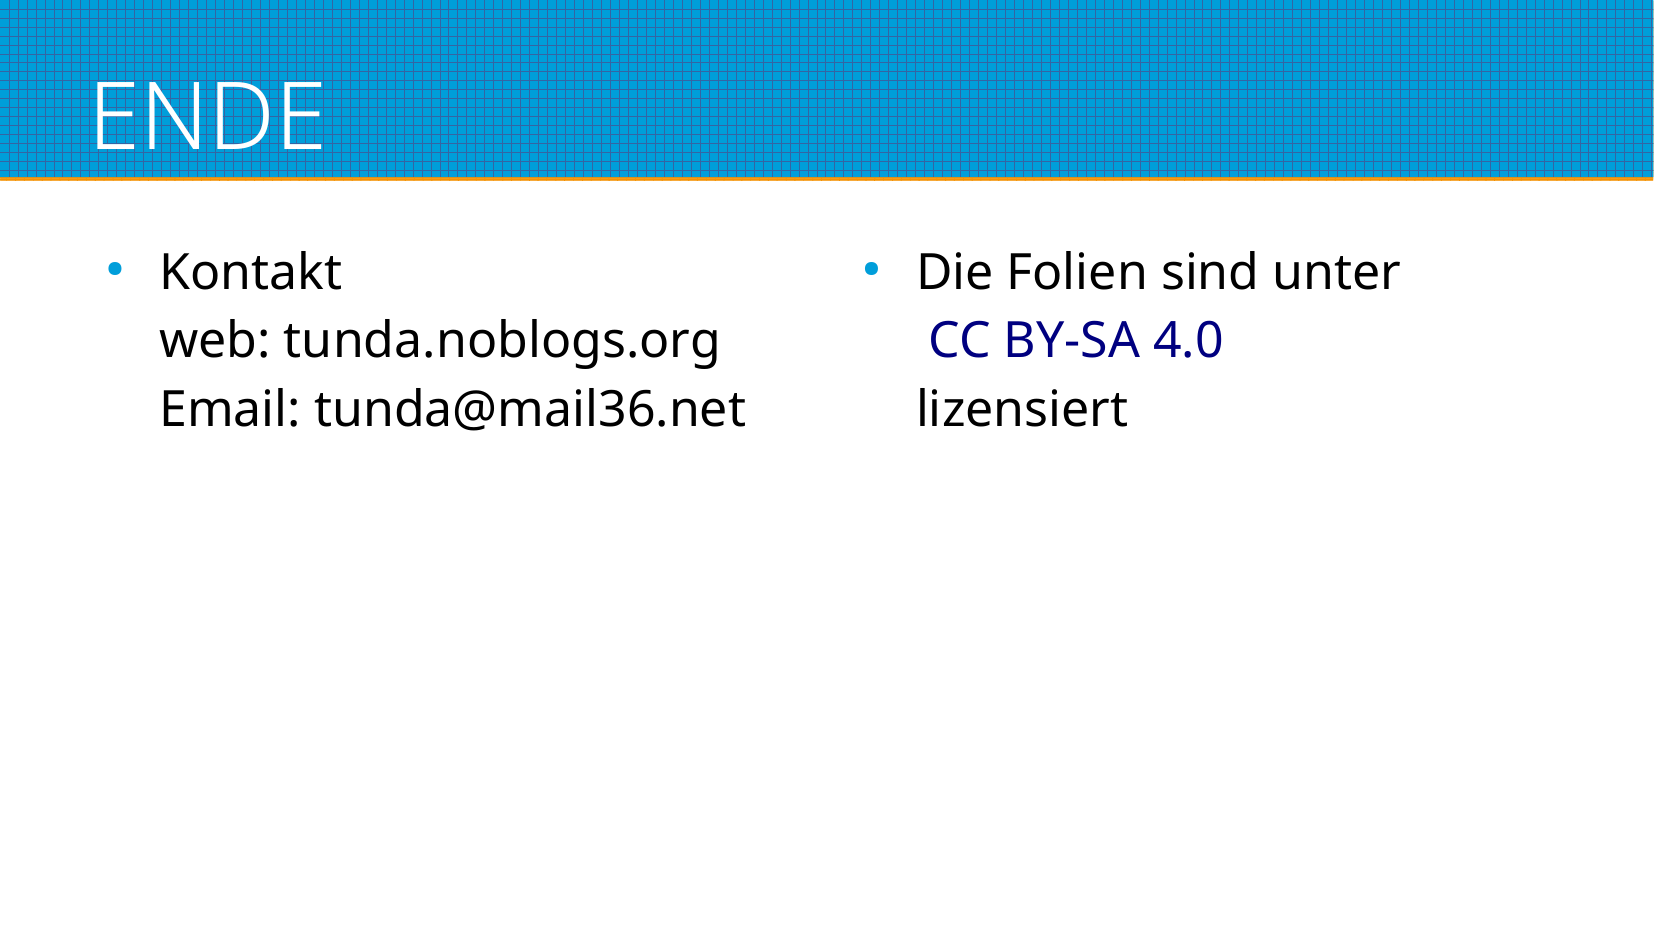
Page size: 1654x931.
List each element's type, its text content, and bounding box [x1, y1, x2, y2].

list Die Folien sind unter CC BY-SA 4.0 lizensiert [845, 236, 1566, 813]
list Kontakt web: tunda.noblogs.org Email: tunda@mail36.net [88, 236, 809, 813]
title ENDE [88, 14, 1565, 178]
